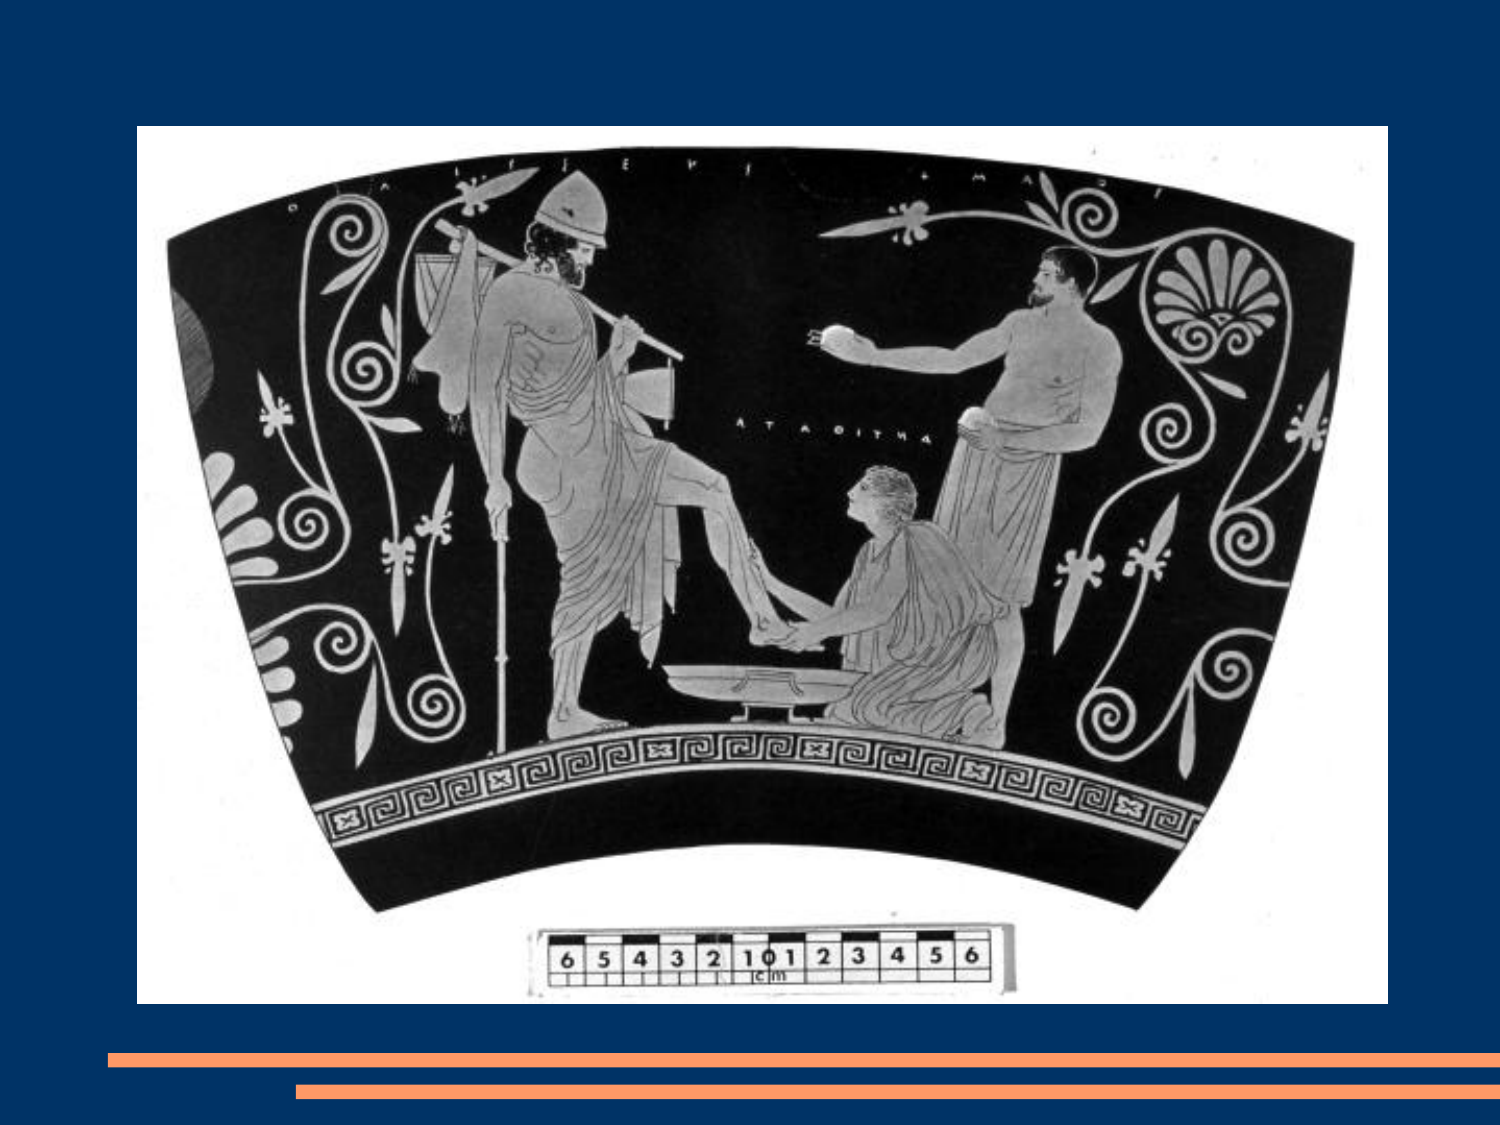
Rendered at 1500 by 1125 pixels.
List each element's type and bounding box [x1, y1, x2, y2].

picture [137, 126, 1388, 1004]
